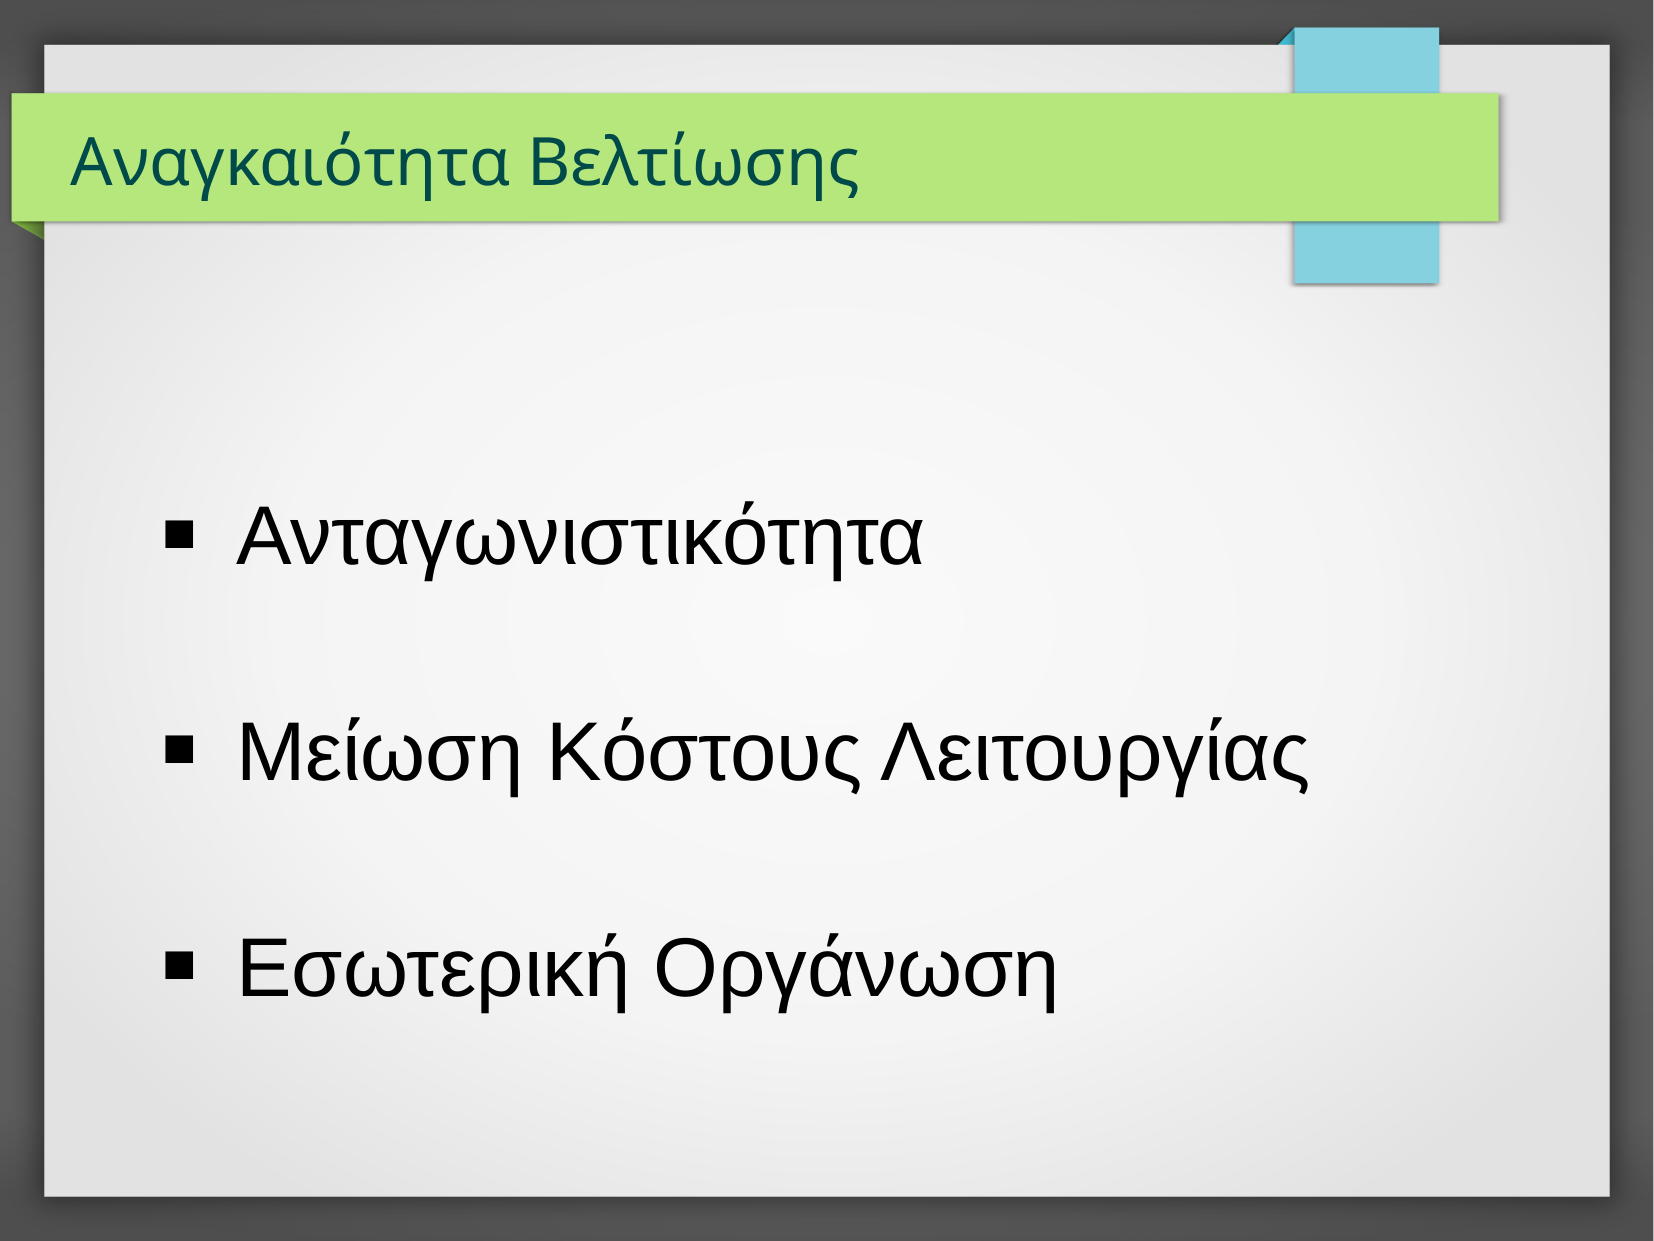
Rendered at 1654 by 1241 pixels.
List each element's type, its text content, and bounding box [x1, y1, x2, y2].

title Αναγκαιότητα Βελτίωσης [70, 106, 1229, 213]
picture [0, 0, 1654, 1241]
list Ανταγωνιστικότητα Μείωση Κόστους Λειτουργίας Εσωτερική Οργάνωση [147, 396, 1518, 1117]
